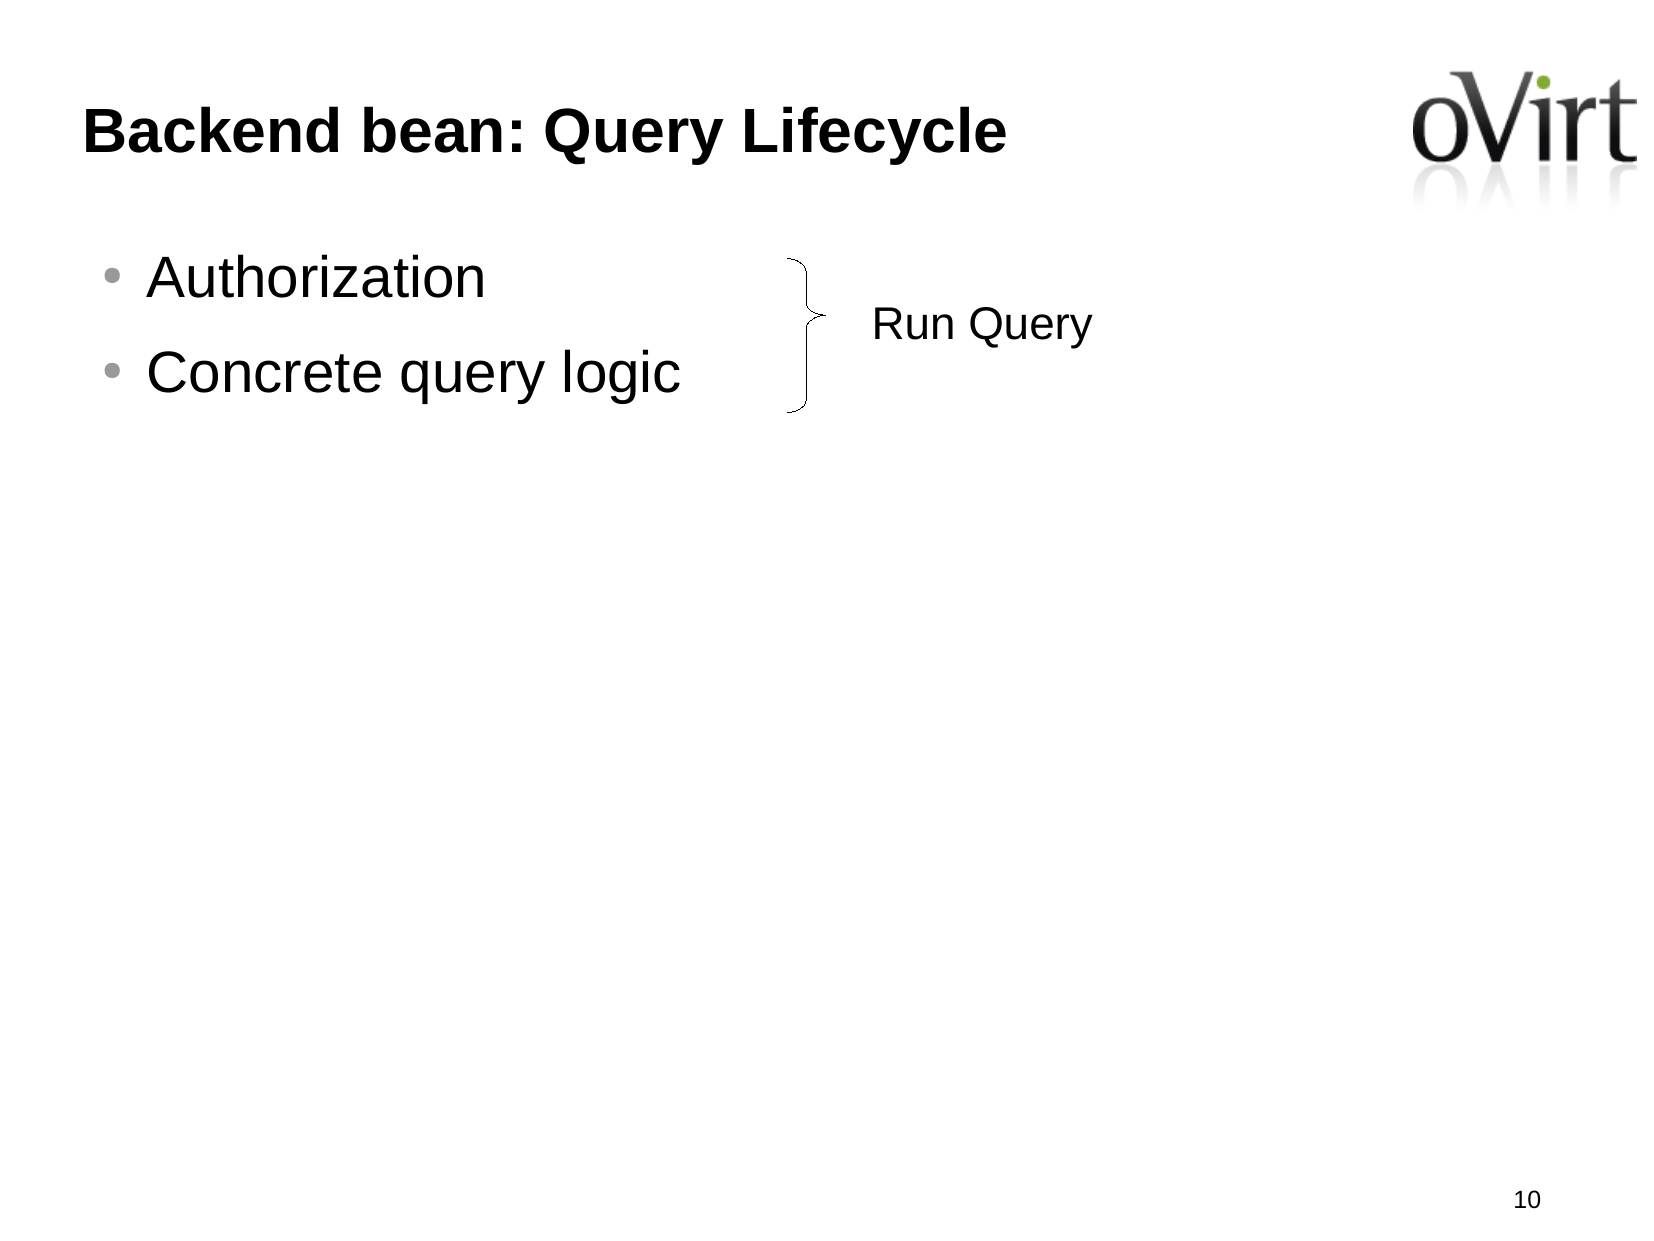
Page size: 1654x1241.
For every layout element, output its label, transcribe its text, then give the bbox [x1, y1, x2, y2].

picture [1413, 63, 1637, 212]
text_box Run Query [856, 290, 1201, 357]
title Backend bean: Query Lifecycle [82, 27, 1303, 235]
list Authorization Concrete query logic [86, 244, 1576, 1151]
